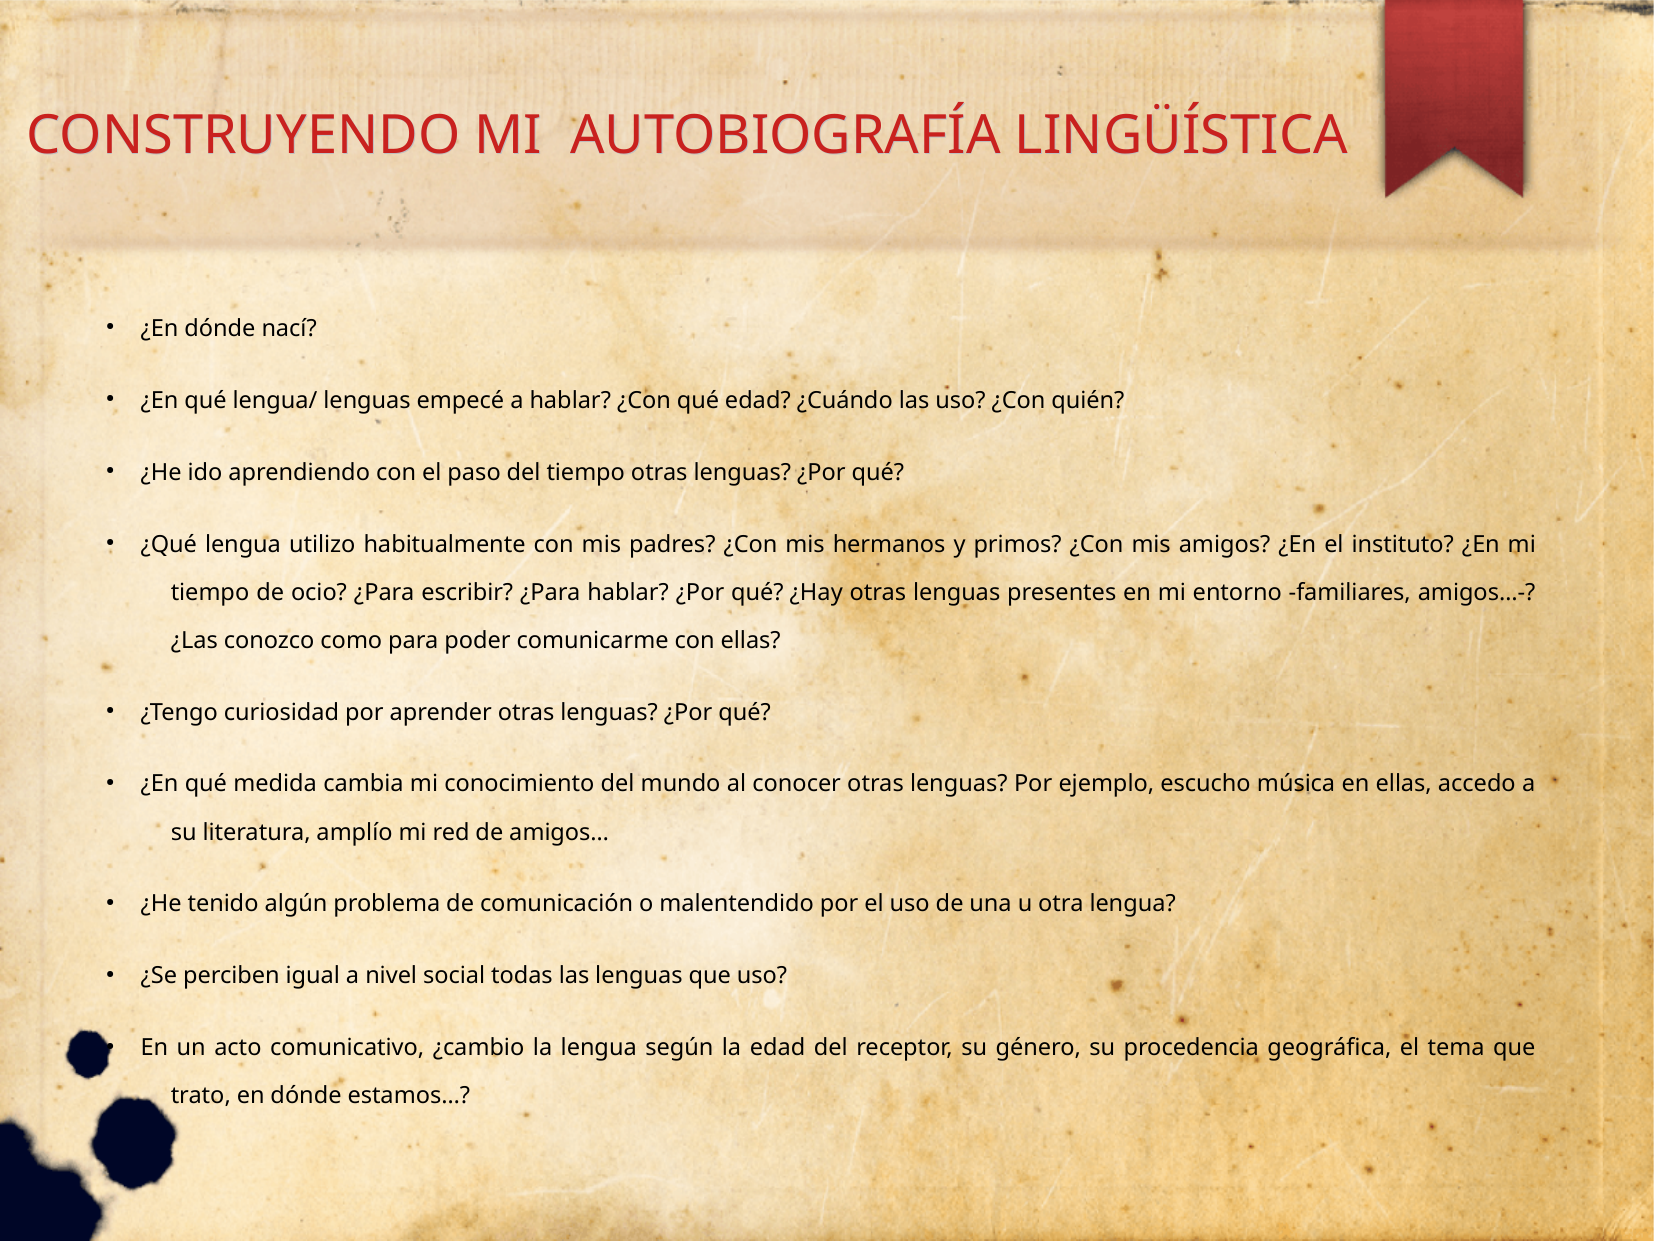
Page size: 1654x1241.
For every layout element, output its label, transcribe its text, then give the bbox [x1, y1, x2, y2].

text_box Construyendo mi autobiografía lingüística [0, 88, 1412, 177]
list ¿En dónde nací? ¿En qué lengua/ lenguas empecé a hablar? ¿Con qué edad? ¿Cuándo las uso? ¿Con quién? ¿He ido aprendiendo con el paso del tiempo otras lenguas? ¿Por qué? ¿Qué lengua utilizo habitualmente con mis padres? ¿Con mis hermanos y primos? ¿Con mis amigos? ¿En el instituto? ¿En mi tiempo de ocio? ¿Para escribir? ¿Para hablar? ¿Por qué? ¿Hay otras lenguas presentes en mi entorno -familiares, amigos…-?¿Las conozco como para poder comunicarme con ellas? ¿Tengo curiosidad por aprender otras lenguas? ¿Por qué? ¿En qué medida cambia mi conocimiento del mundo al conocer otras lenguas? Por ejemplo, escucho música en ellas, accedo a su literatura, amplío mi red de amigos… ¿He tenido algún problema de comunicación o malentendido por el uso de una u otra lengua? ¿Se perciben igual a nivel social todas las lenguas que uso? En un acto comunicativo, ¿cambio la lengua según la edad del receptor, su género, su procedencia geográfica, el tema que trato, en dónde estamos…? [106, 295, 1536, 1117]
picture [0, 0, 1654, 1241]
